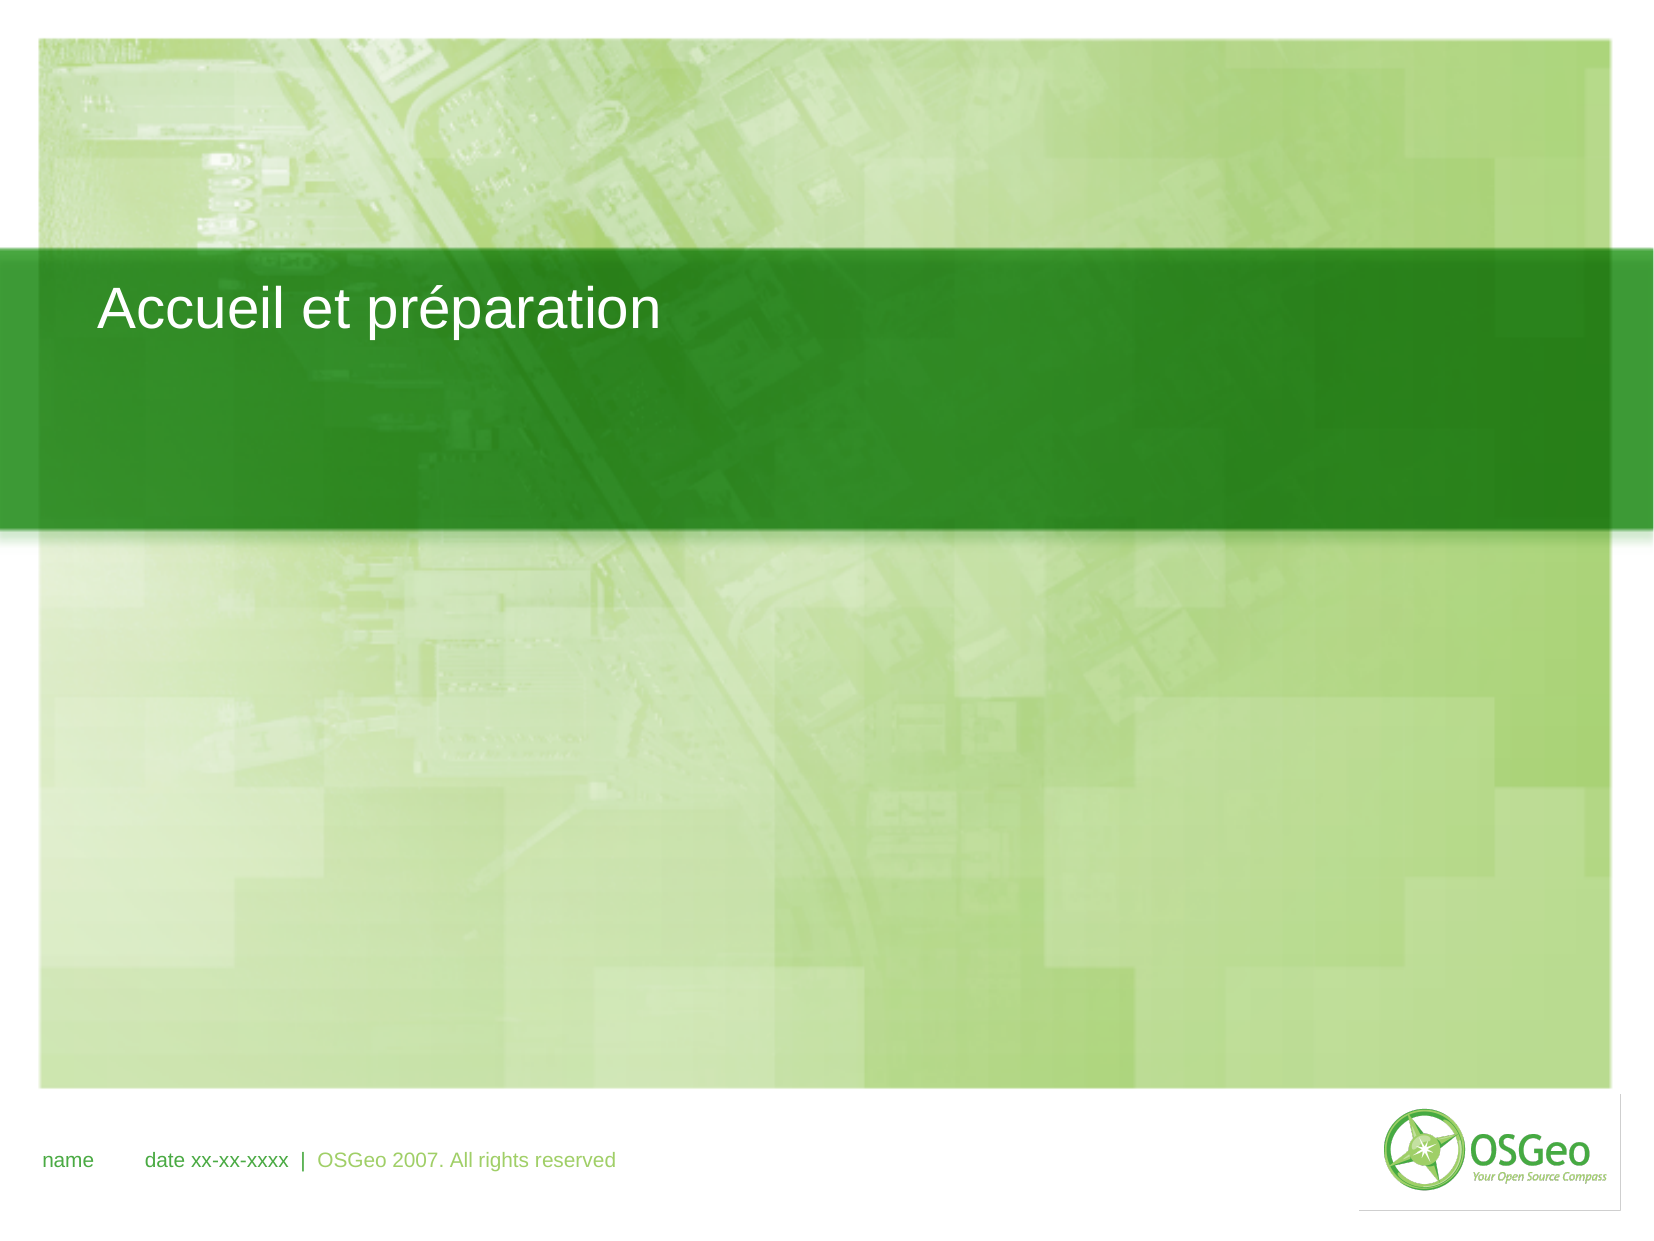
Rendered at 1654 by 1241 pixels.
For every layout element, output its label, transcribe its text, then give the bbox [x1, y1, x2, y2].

picture [0, 1, 1654, 1241]
text_box Accueil et préparation [82, 268, 1530, 476]
